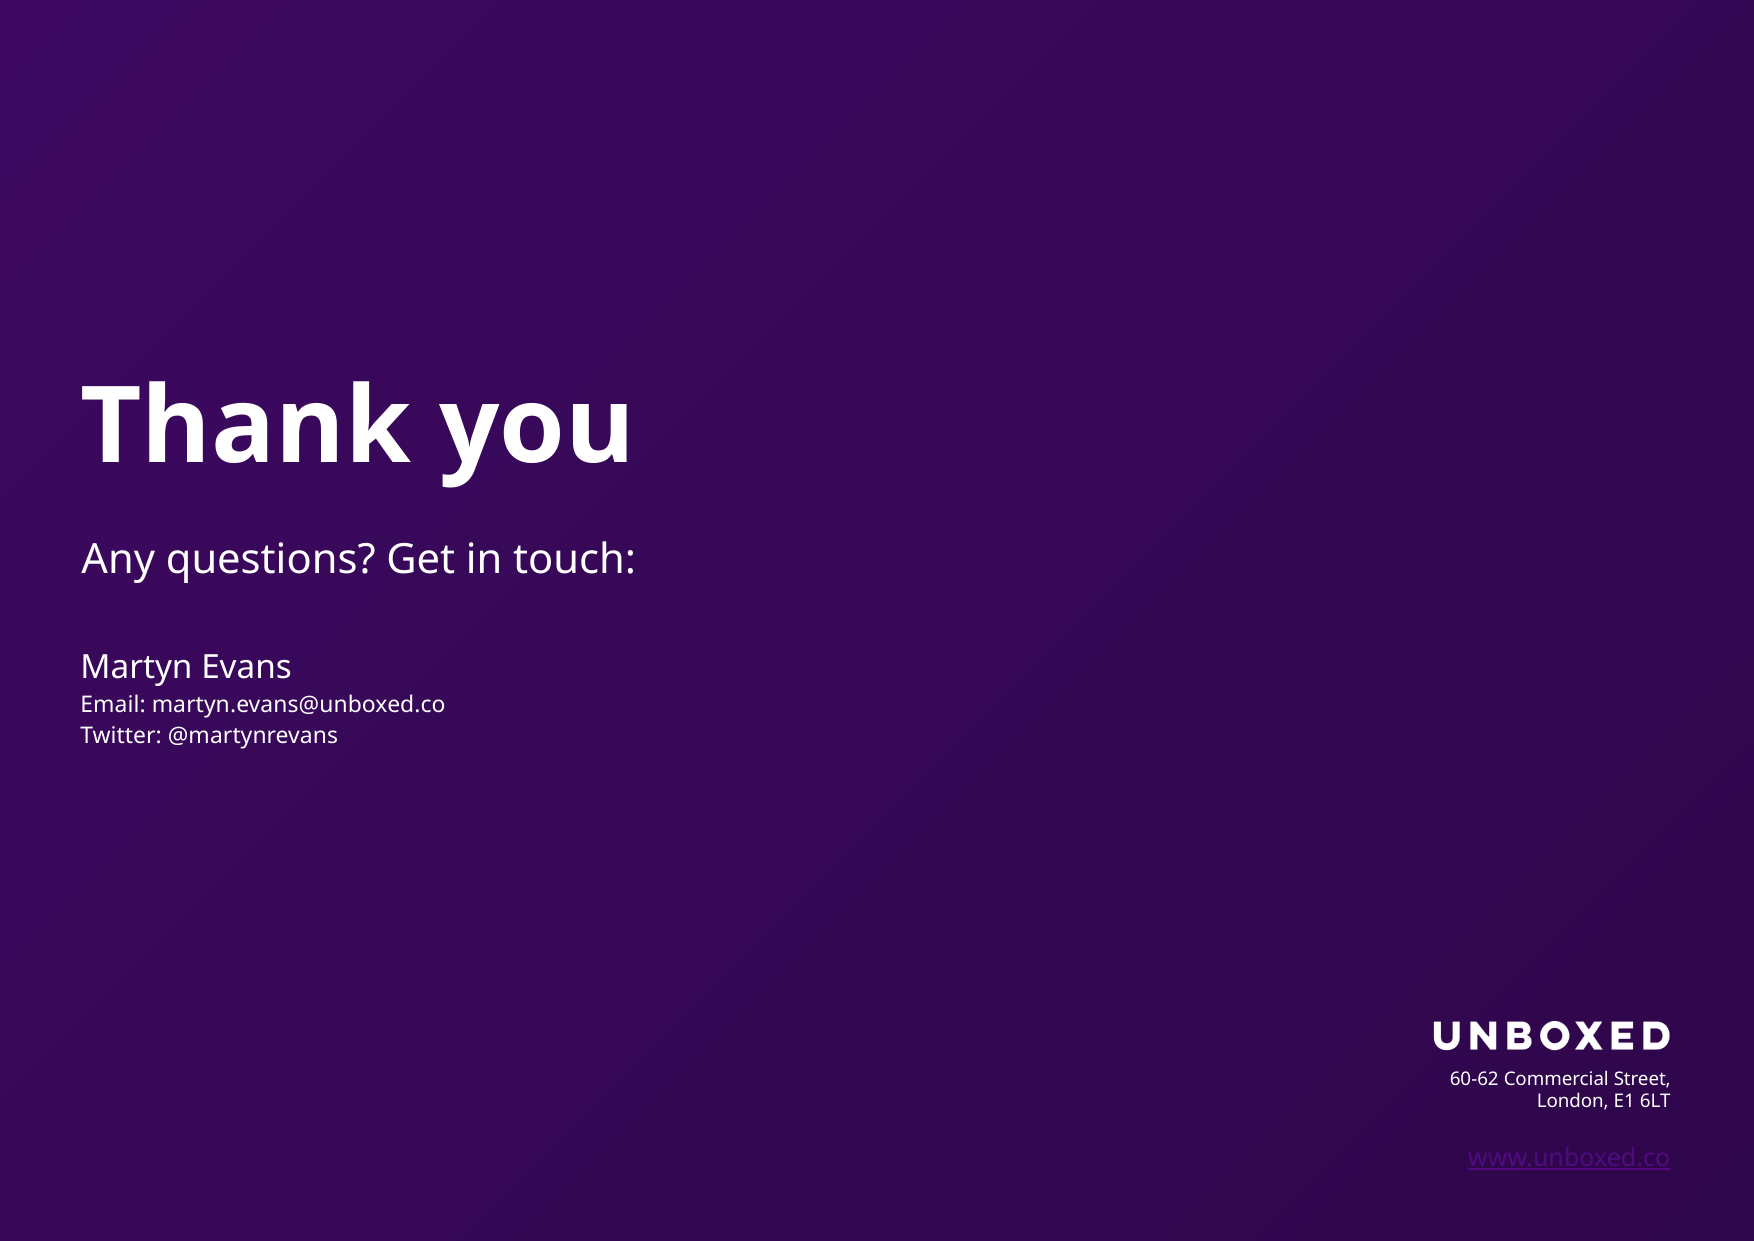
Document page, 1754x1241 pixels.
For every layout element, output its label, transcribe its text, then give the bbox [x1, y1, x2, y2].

subtitle Any questions? Get in touch: [62, 513, 729, 608]
text_box 60-62 Commercial Street, London, E1 6LT www.unboxed.co [1312, 1040, 1688, 1193]
text_box Martyn Evans Email: martyn.evans@unboxed.co Twitter: @martynrevans [63, 622, 557, 750]
picture [1424, 1008, 1680, 1062]
title Thank you [61, 179, 1696, 503]
